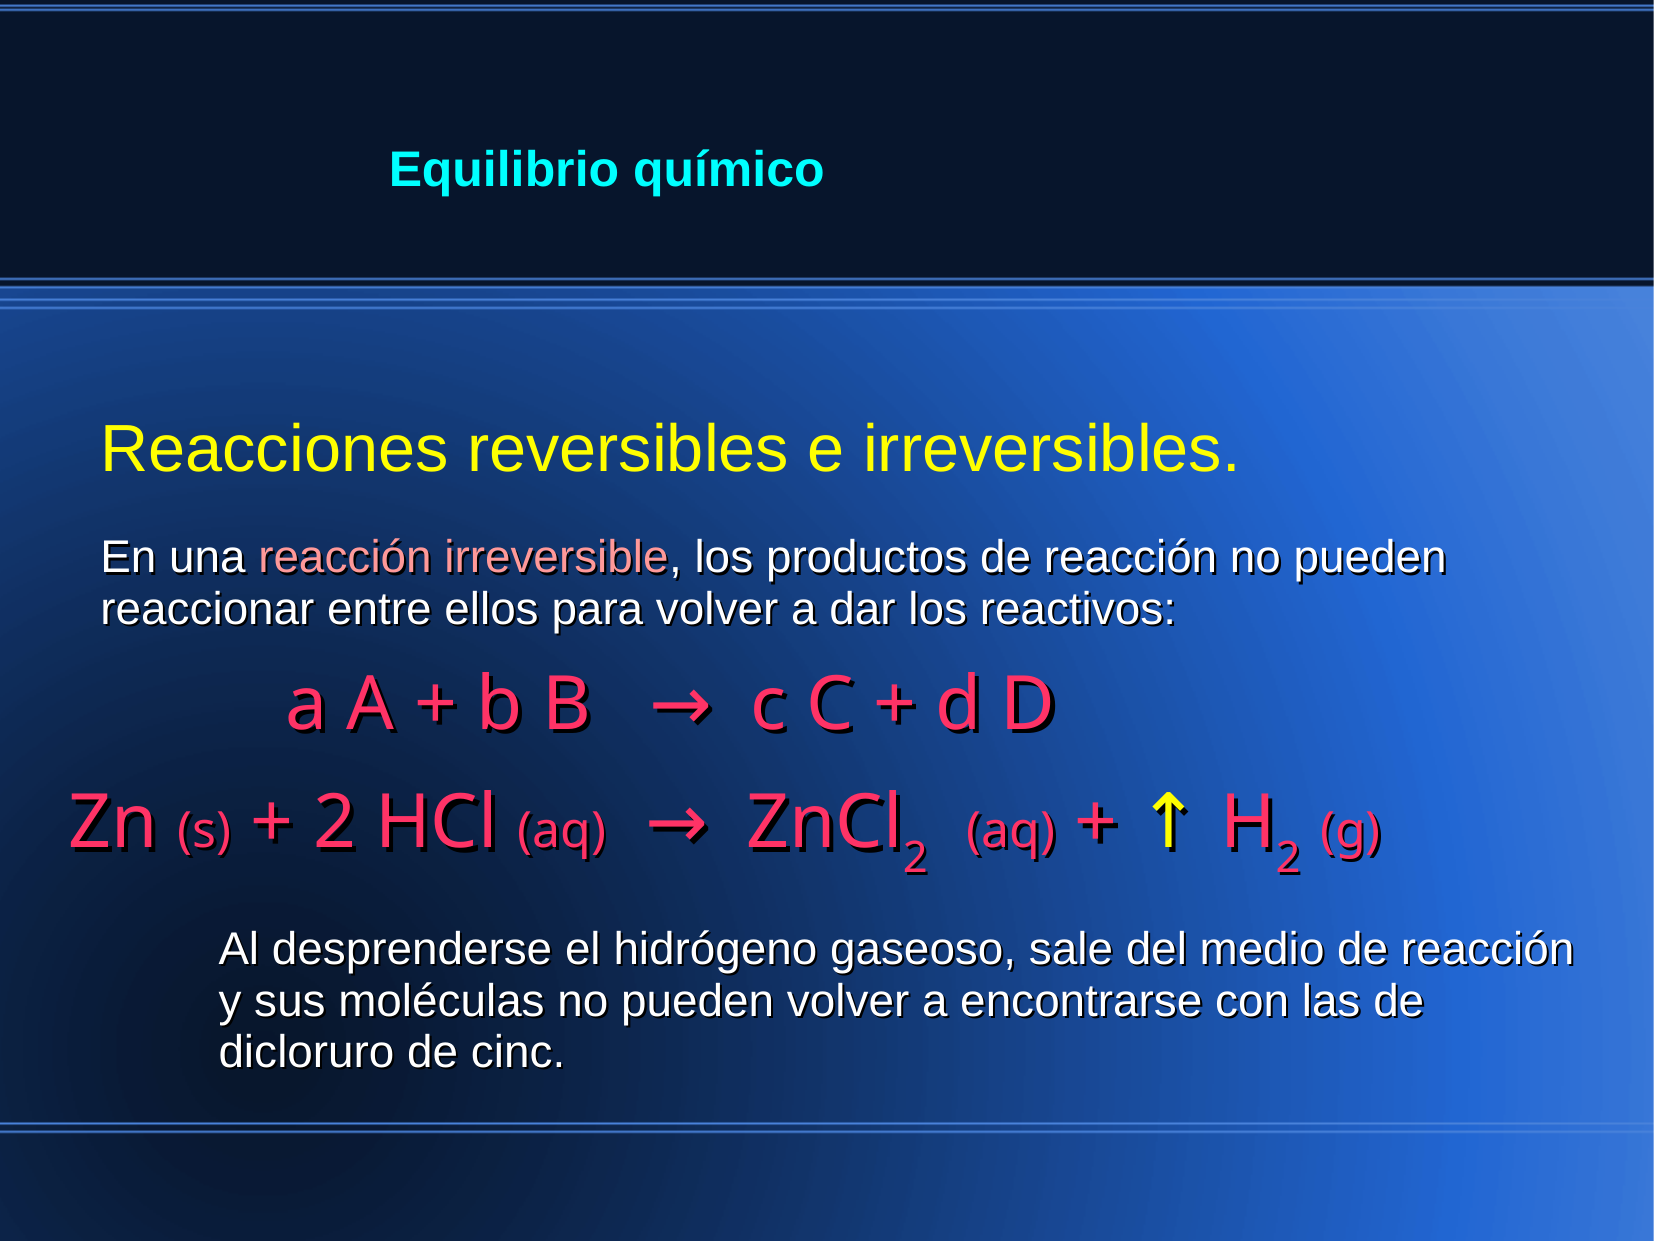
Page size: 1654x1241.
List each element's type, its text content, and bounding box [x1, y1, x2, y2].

text_box a A + b B → c C + d D [265, 649, 1300, 767]
text_box Zn (s) + 2 HCl (aq) → ZnCl2 (aq) + ↑ H2 (g) [29, 767, 1625, 977]
text_box Al desprenderse el hidrógeno gaseoso, sale del medio de reacción y sus moléculas no pueden volver a encontrarse con las de dicloruro de cinc. [147, 923, 1595, 1077]
list Reacciones reversibles e irreversibles. [29, 306, 1595, 531]
picture [0, 0, 1654, 1241]
text_box En una reacción irreversible, los productos de reacción no pueden reaccionar entre ellos para volver a dar los reactivos: [29, 531, 1625, 680]
title Equilibrio químico [32, 118, 1182, 220]
